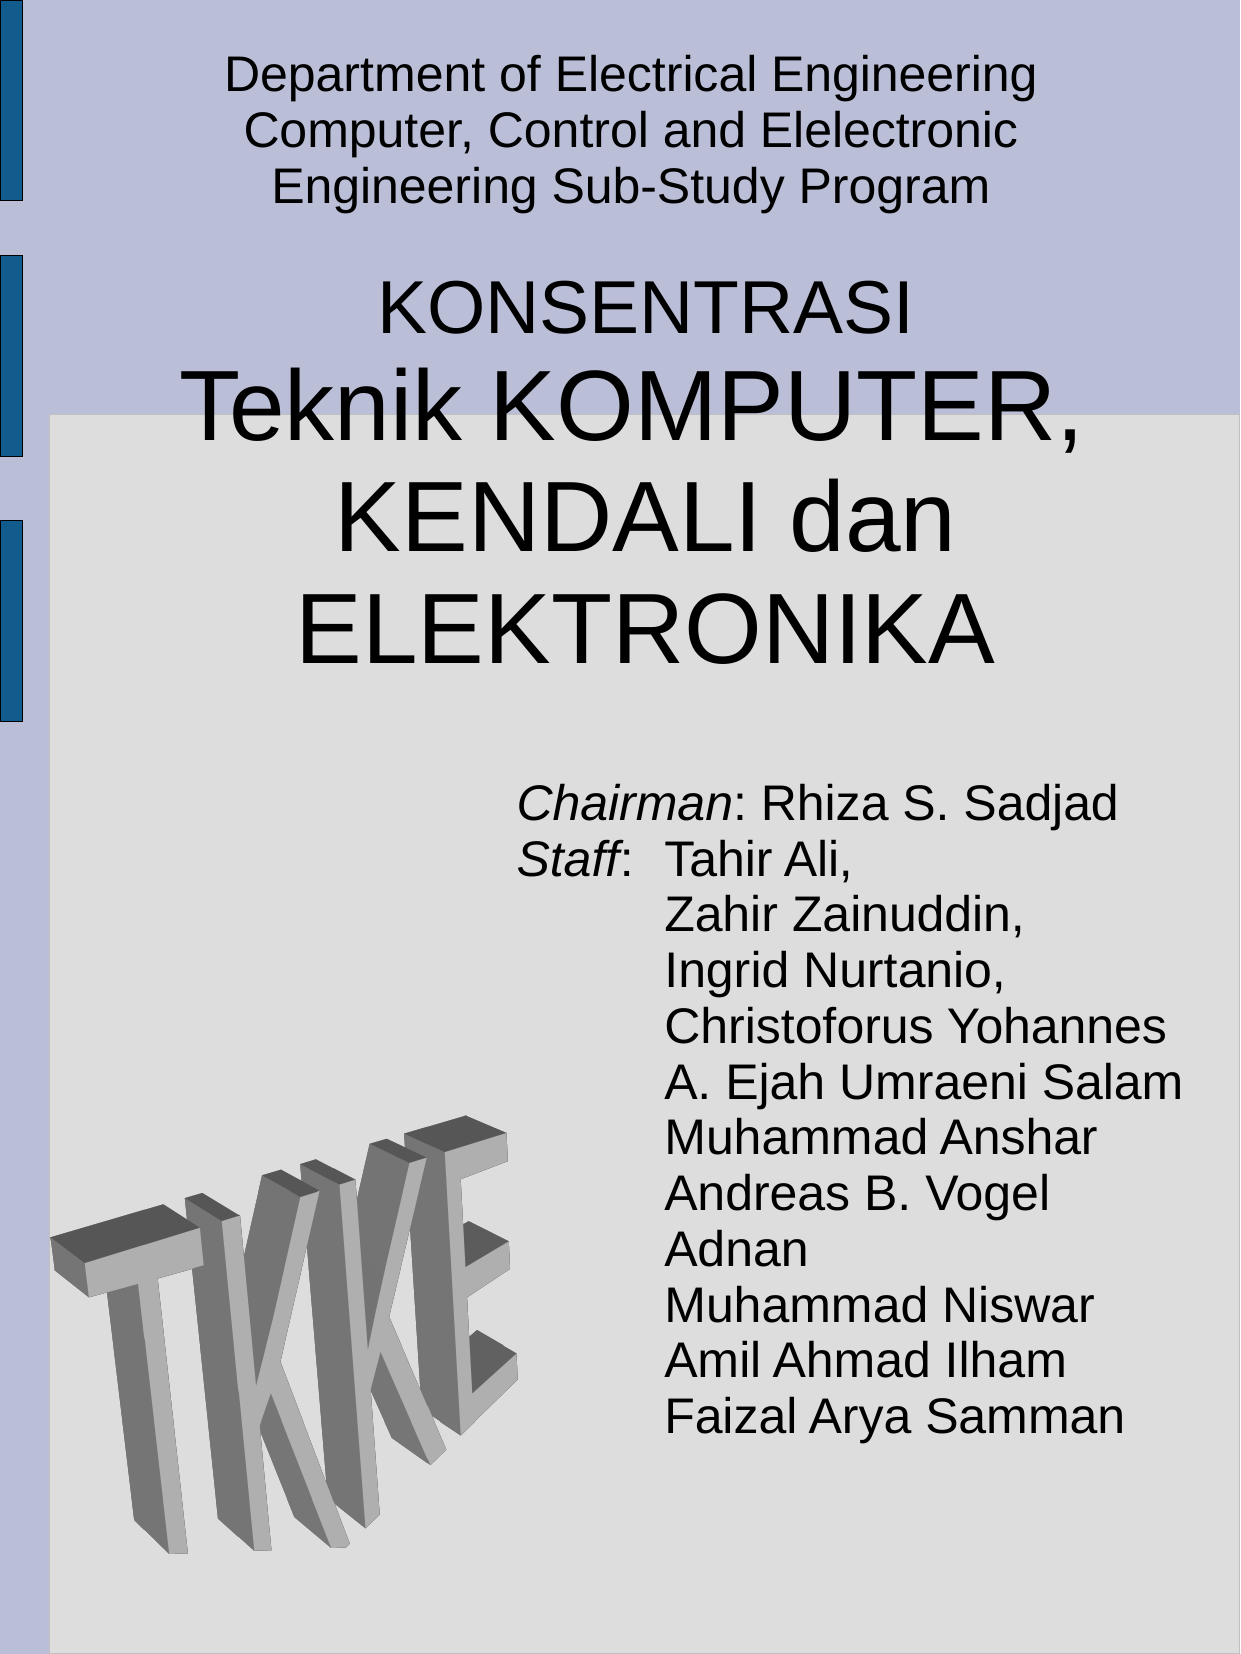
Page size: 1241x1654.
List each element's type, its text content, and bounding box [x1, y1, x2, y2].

text_box KONSENTRASI Teknik KOMPUTER, KENDALI dan ELEKTRONIKA [81, 258, 1211, 739]
text_box Department of Electrical Engineering Computer, Control and Elelectronic Engineering Sub-Study Program [110, 39, 1152, 372]
text_box Chairman: Rhiza S. Sadjad Staff: Tahir Ali, Zahir Zainuddin, Ingrid Nurtanio, Christoforus Yohannes A. Ejah Umraeni Salam Muhammad Anshar Andreas B. Vogel Adnan Muhammad Niswar Amil Ahmad Ilham Faizal Arya Samman [501, 767, 1211, 1536]
text_box [243, 1454, 313, 1561]
